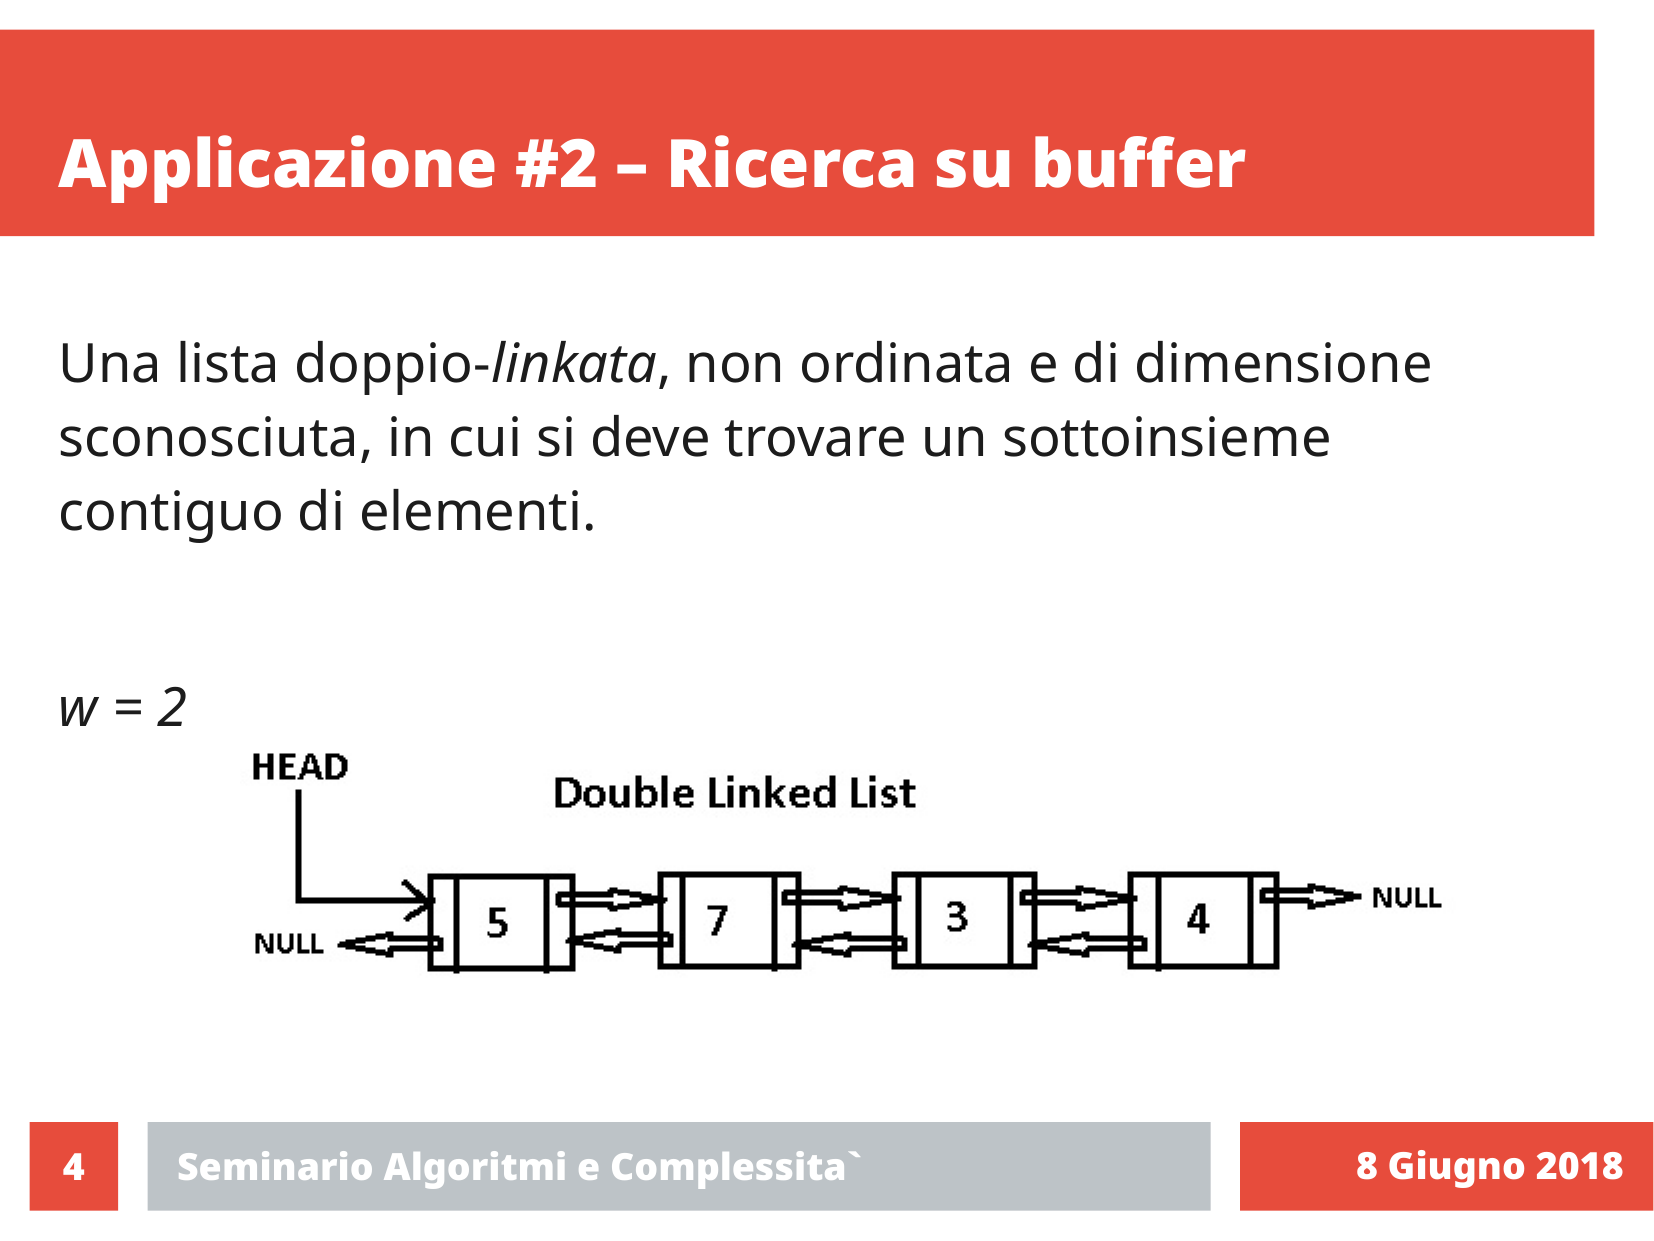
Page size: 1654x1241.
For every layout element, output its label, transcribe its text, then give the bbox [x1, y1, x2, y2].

picture [240, 735, 1470, 1021]
title Applicazione #2 – Ricerca su buffer [59, 59, 1595, 207]
list Una lista doppio-linkata, non ordinata e di dimensione sconosciuta, in cui si deve trovare un sottoinsieme contiguo di elementi. w = 2 [59, 324, 1565, 1093]
